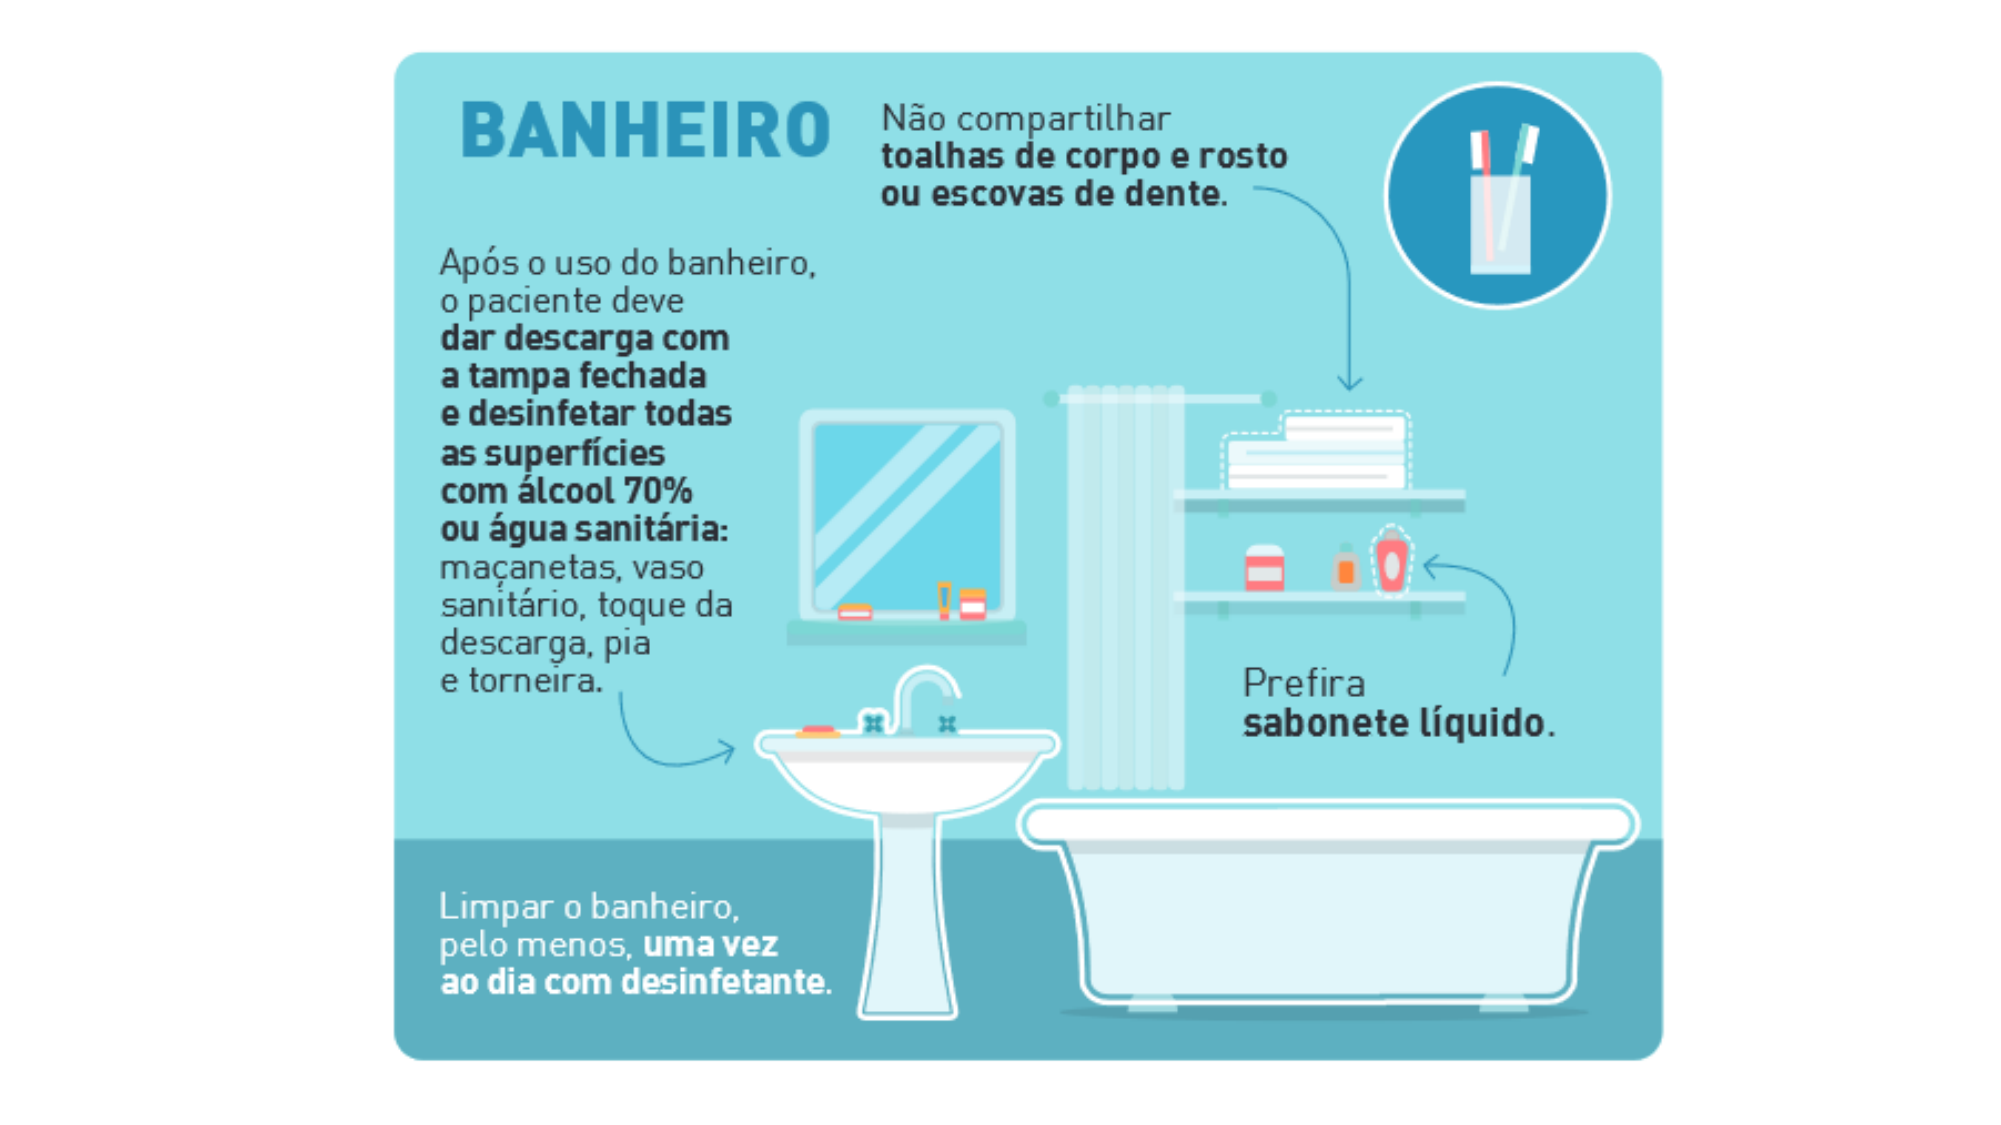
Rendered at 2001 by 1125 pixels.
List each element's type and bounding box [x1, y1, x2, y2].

picture [388, 42, 1671, 1071]
